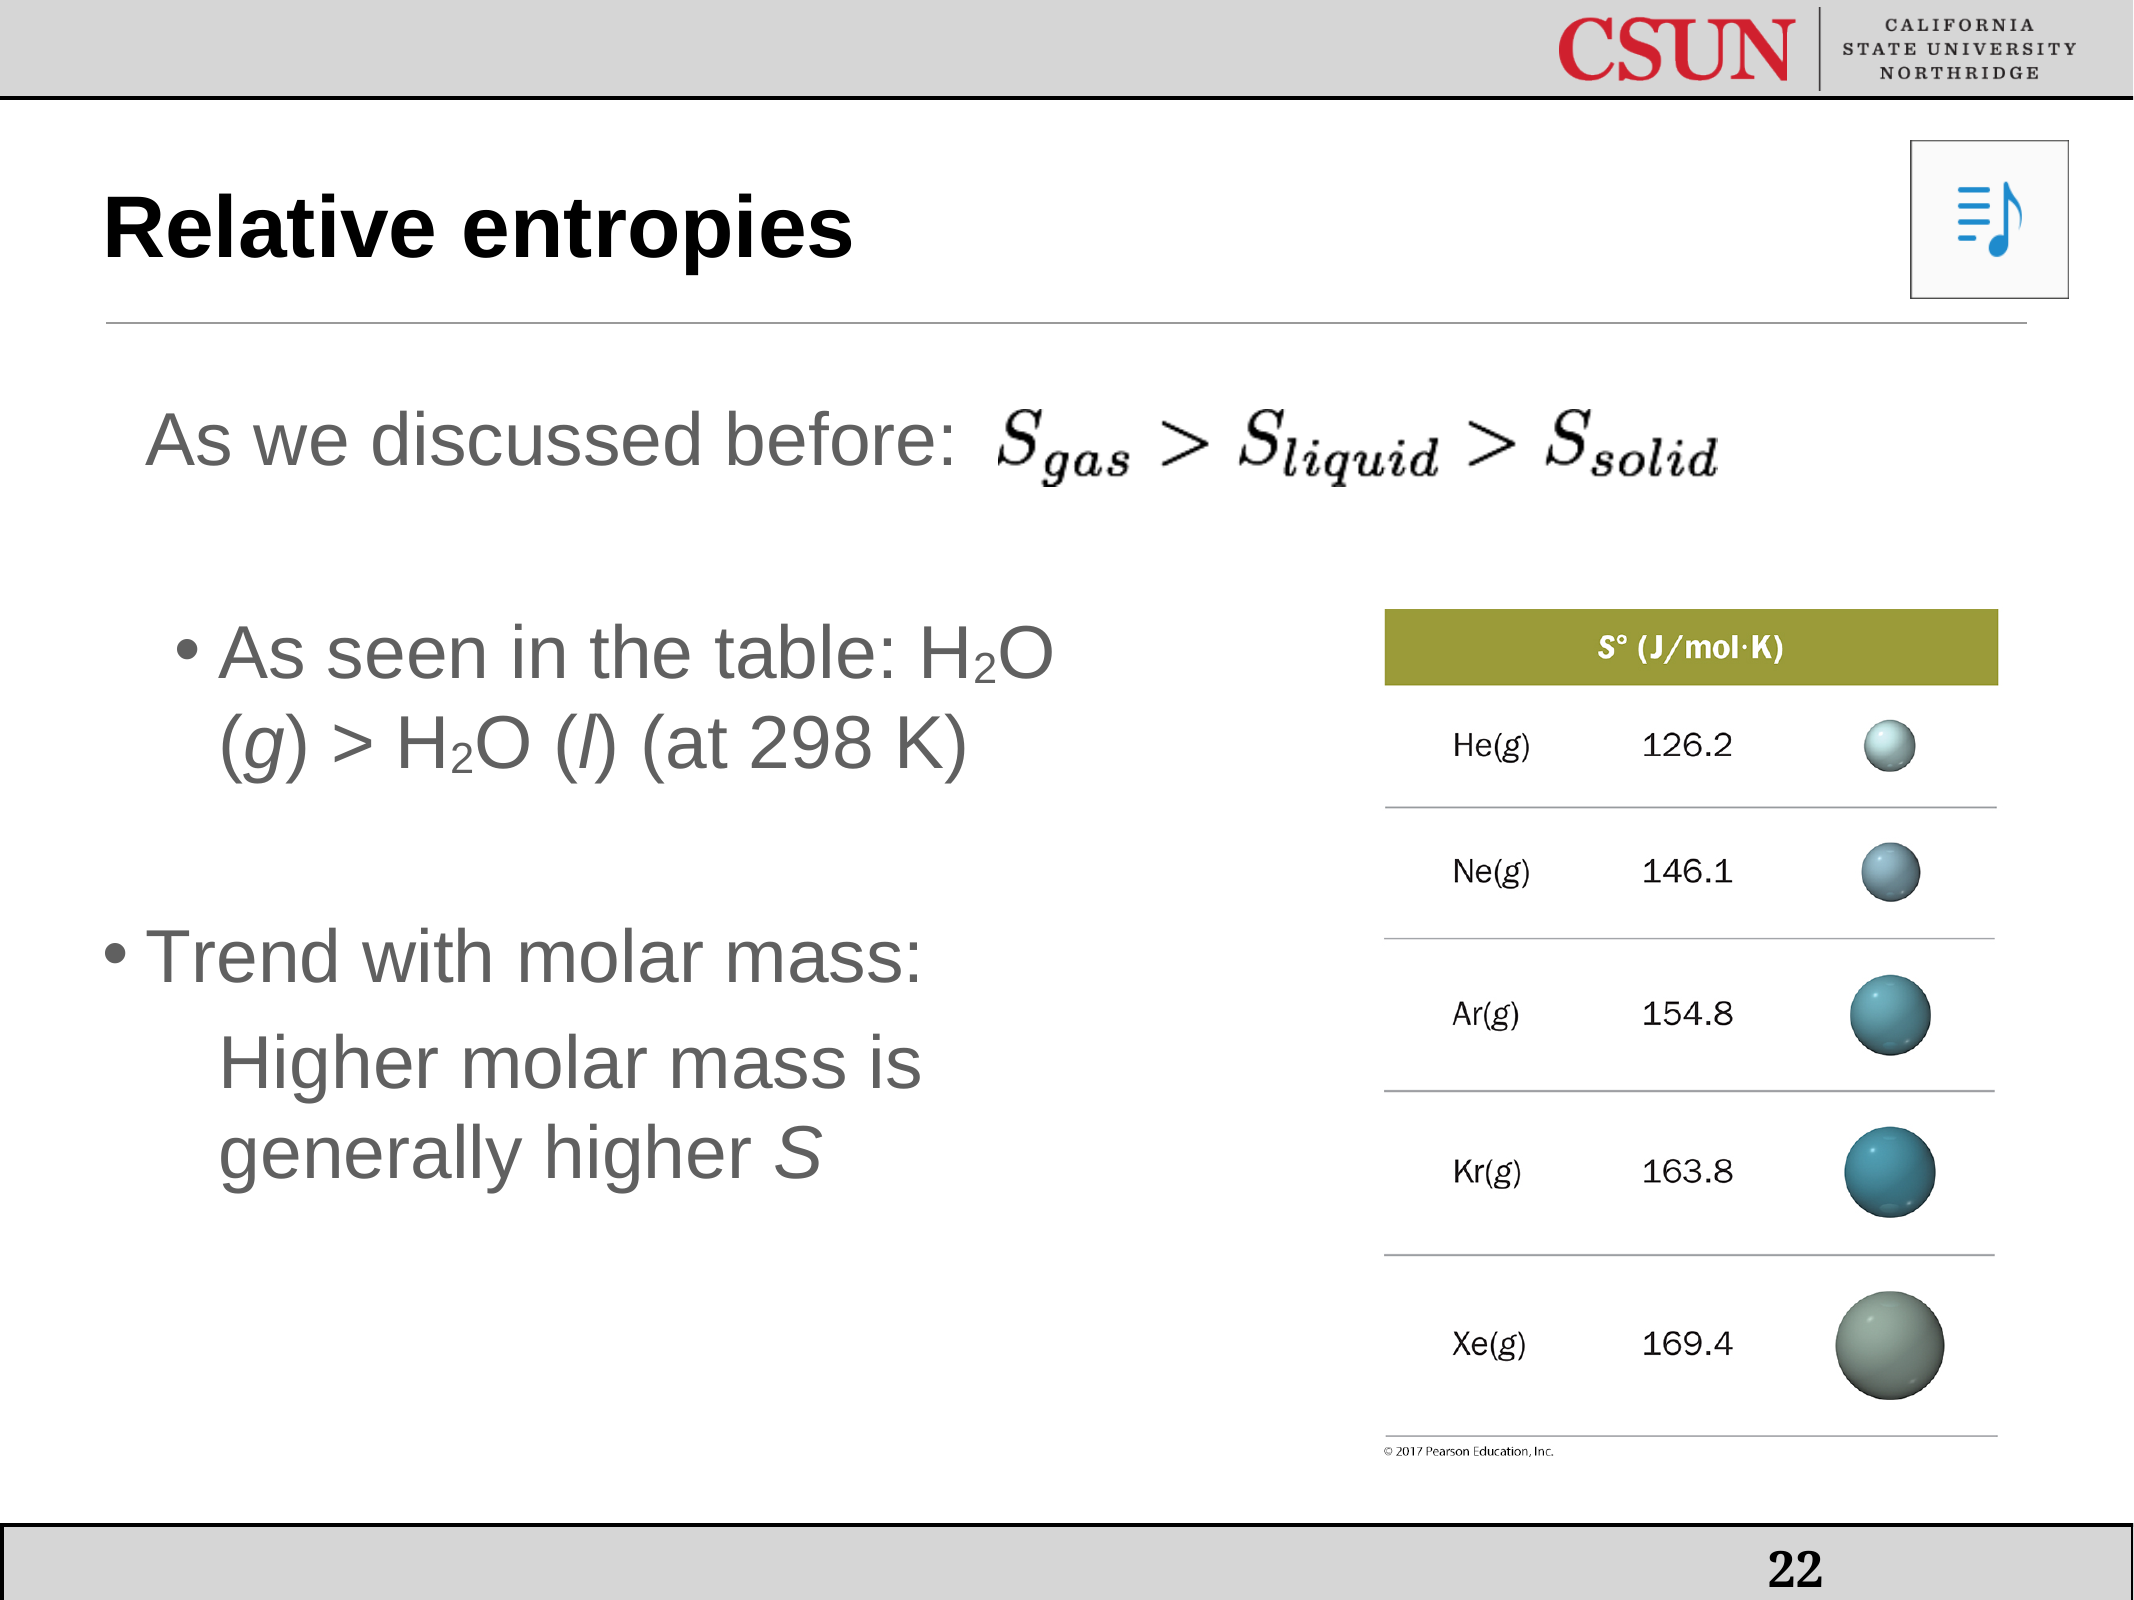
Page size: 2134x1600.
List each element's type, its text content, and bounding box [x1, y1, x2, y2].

picture [998, 409, 1718, 487]
list As we discussed before: As seen in the table: H2O (g) > H2O (l) (at 298 K) Trend with molar mass: Higher molar mass is generally higher S [93, 382, 1126, 1460]
text_box [1909, 139, 2071, 301]
picture [1559, 7, 2076, 91]
title Relative entropies [93, 104, 2040, 284]
picture [1375, 600, 2007, 1463]
